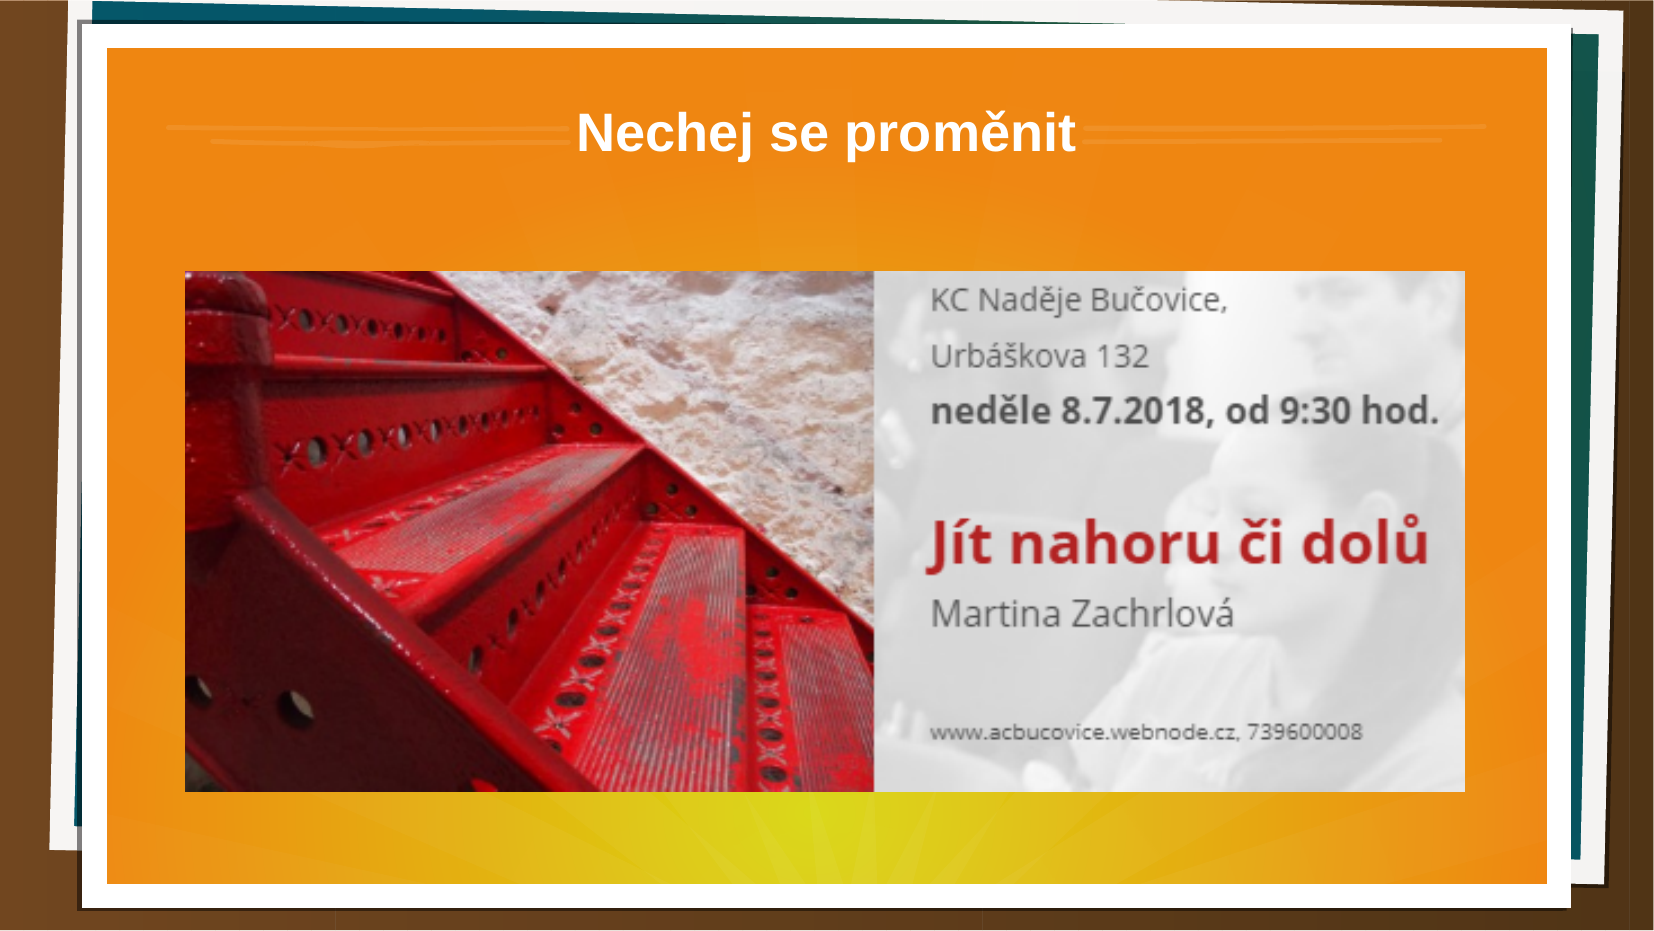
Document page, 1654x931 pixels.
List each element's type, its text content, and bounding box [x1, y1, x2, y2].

picture [185, 271, 1465, 792]
title Nechej se proměnit [566, 56, 1087, 210]
